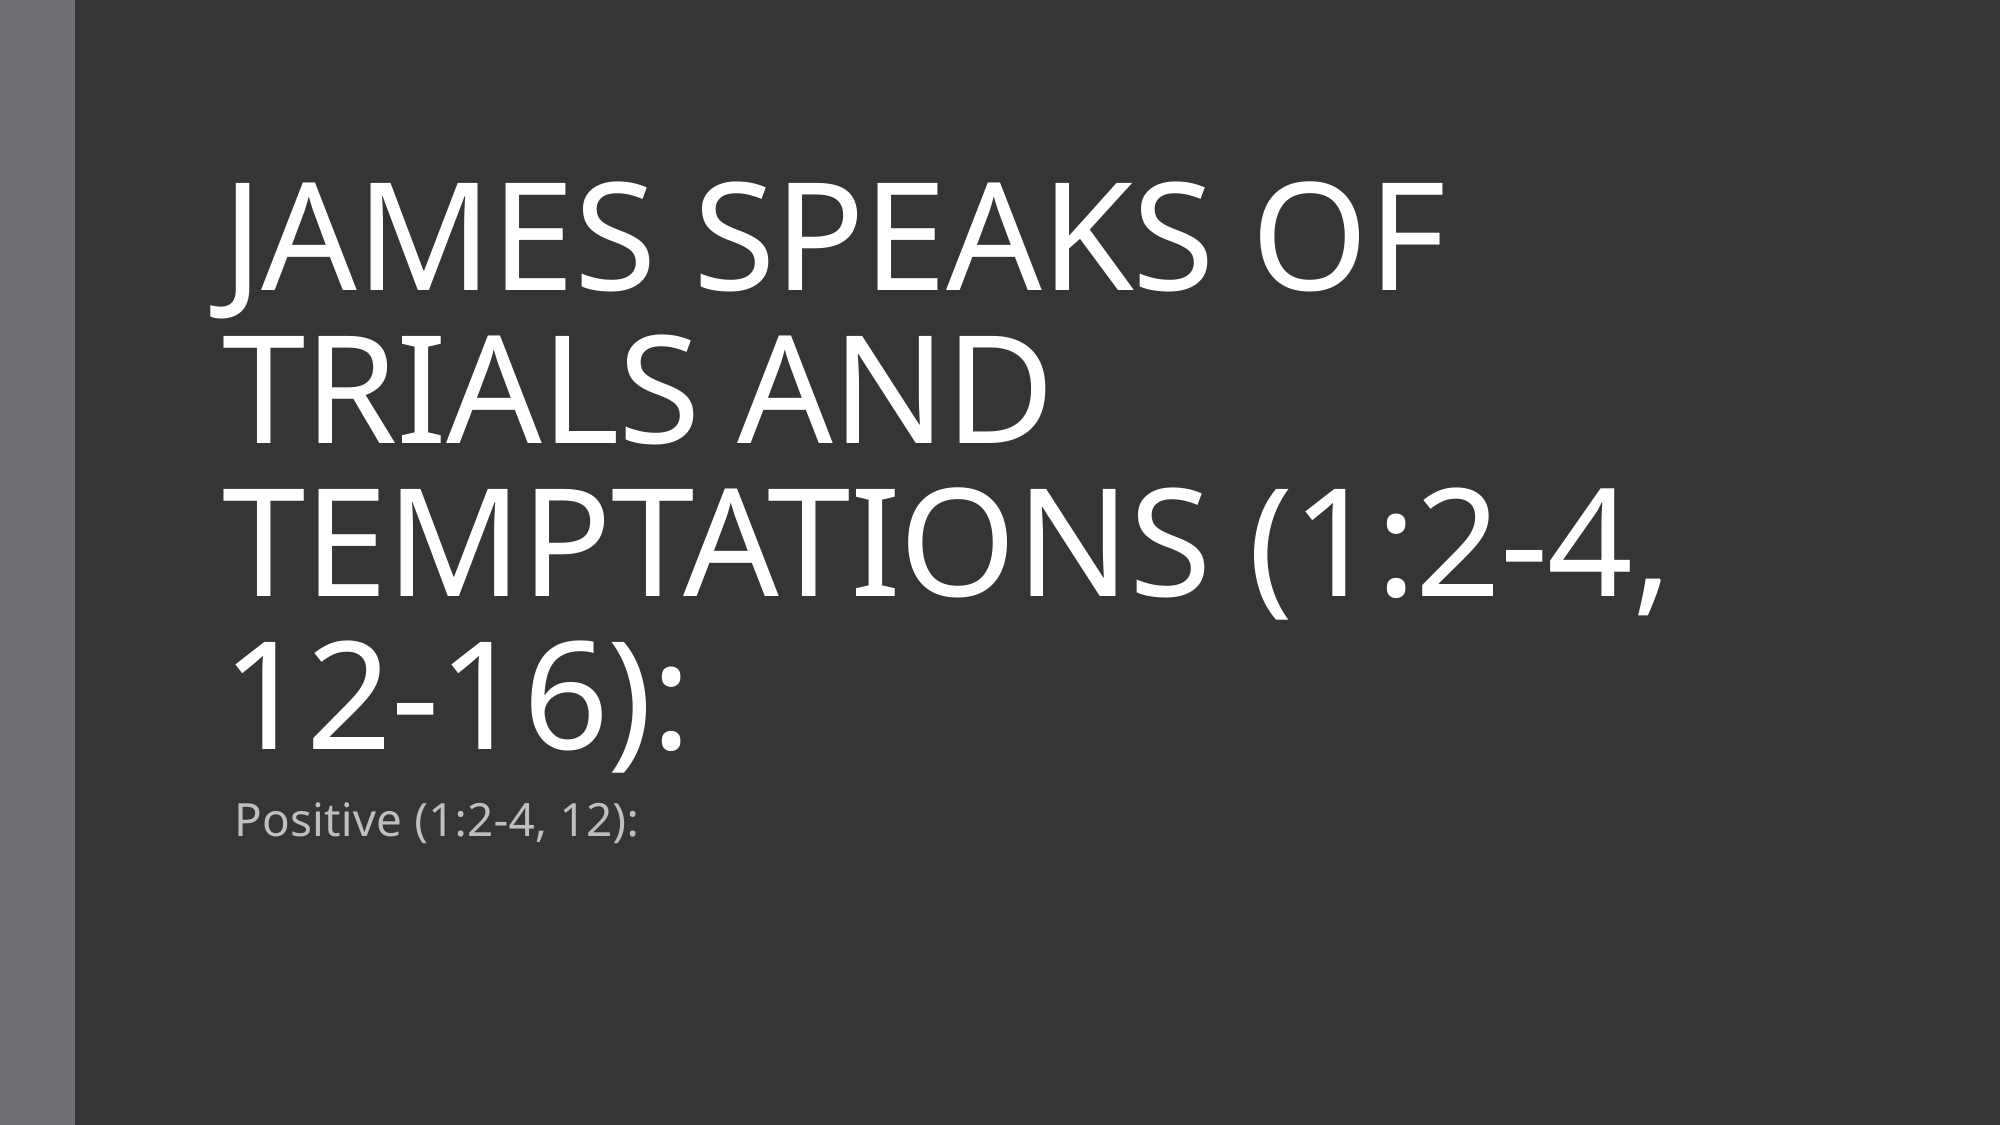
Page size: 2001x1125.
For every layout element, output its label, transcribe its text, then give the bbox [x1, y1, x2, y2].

subtitle Positive (1:2-4, 12): [206, 787, 1752, 1066]
title JAMES SPEAKS OF TRIALS AND TEMPTATIONS (1:2-4, 12-16): [206, 124, 1752, 787]
